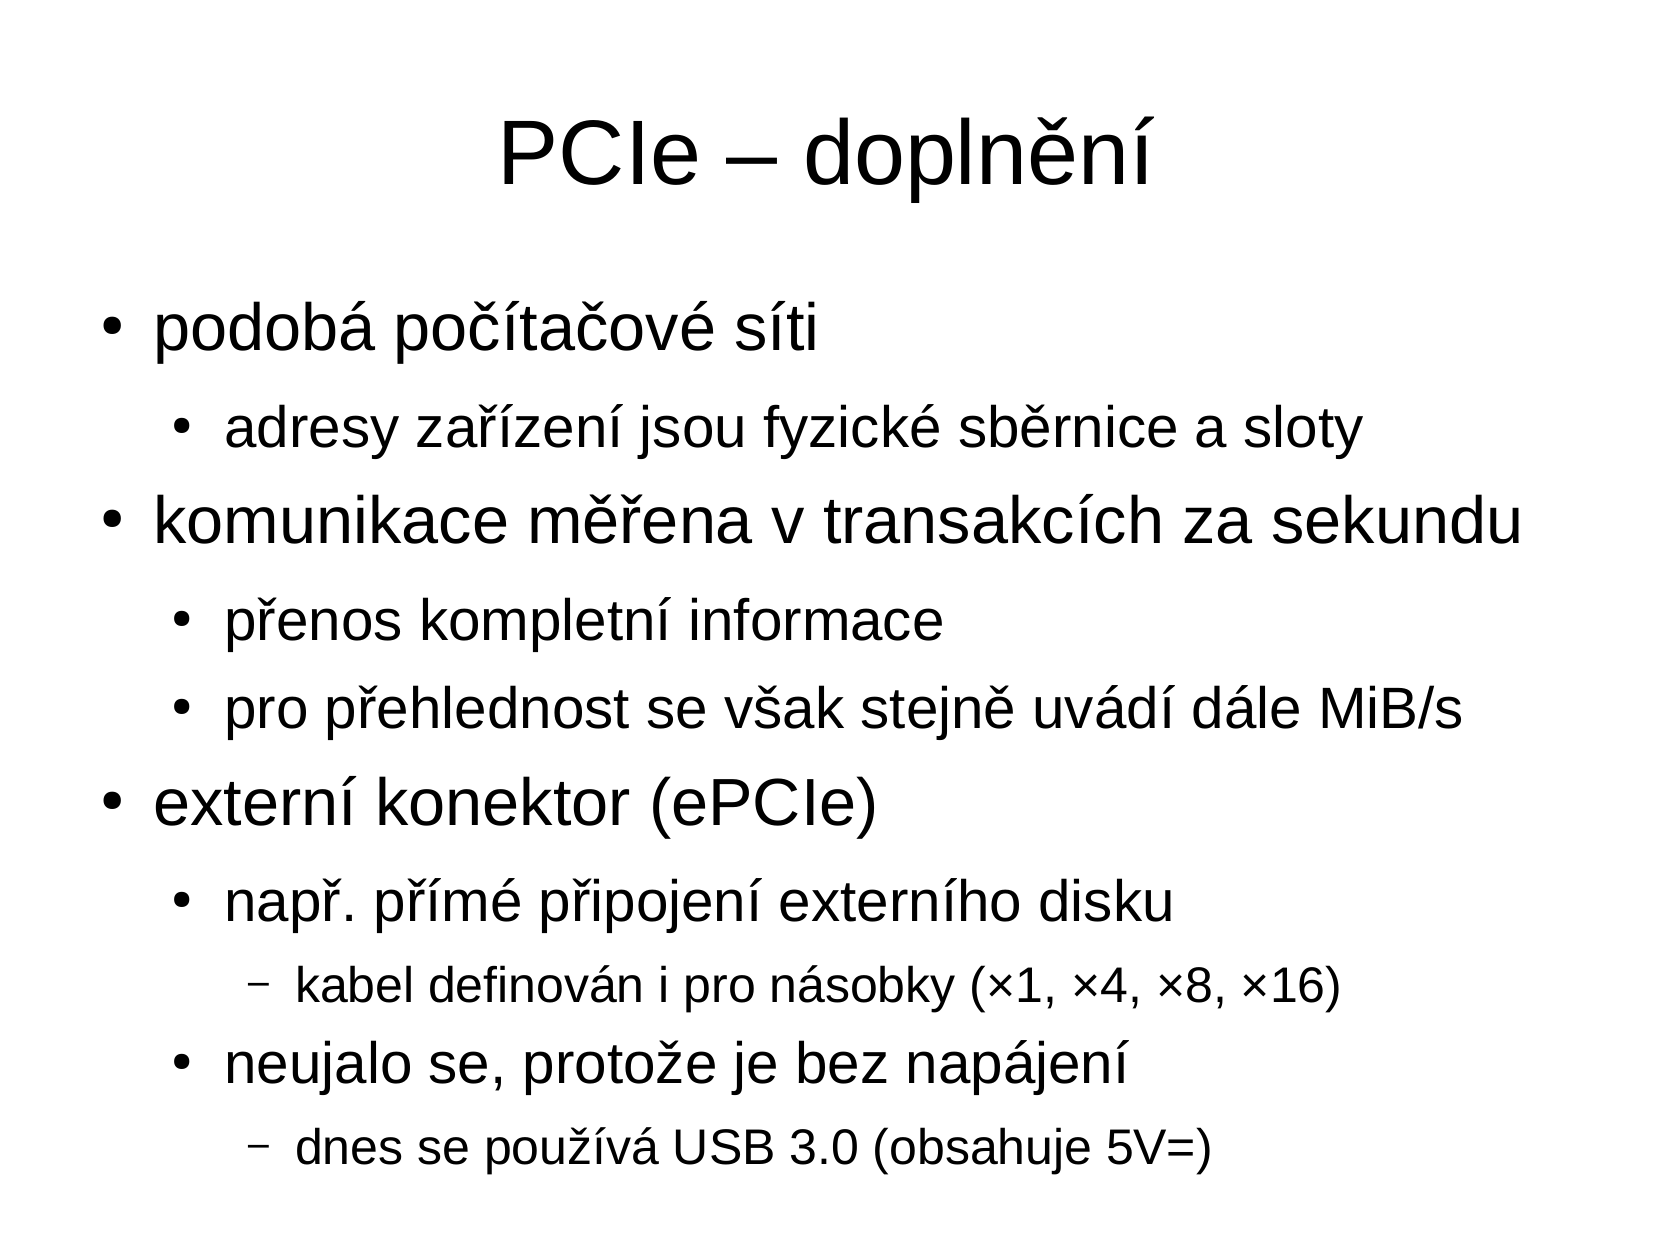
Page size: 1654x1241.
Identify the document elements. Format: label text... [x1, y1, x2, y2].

list podobá počítačové síti adresy zařízení jsou fyzické sběrnice a sloty komunikace měřena v transakcích za sekundu přenos kompletní informace pro přehlednost se však stejně uvádí dále MiB/s externí konektor (ePCIe) např. přímé připojení externího disku kabel definován i pro násobky (×1, ×4, ×8, ×16) neujalo se, protože je bez napájení dnes se používá USB 3.0 (obsahuje 5V=) [82, 290, 1571, 1176]
title PCIe – doplnění [82, 49, 1571, 257]
